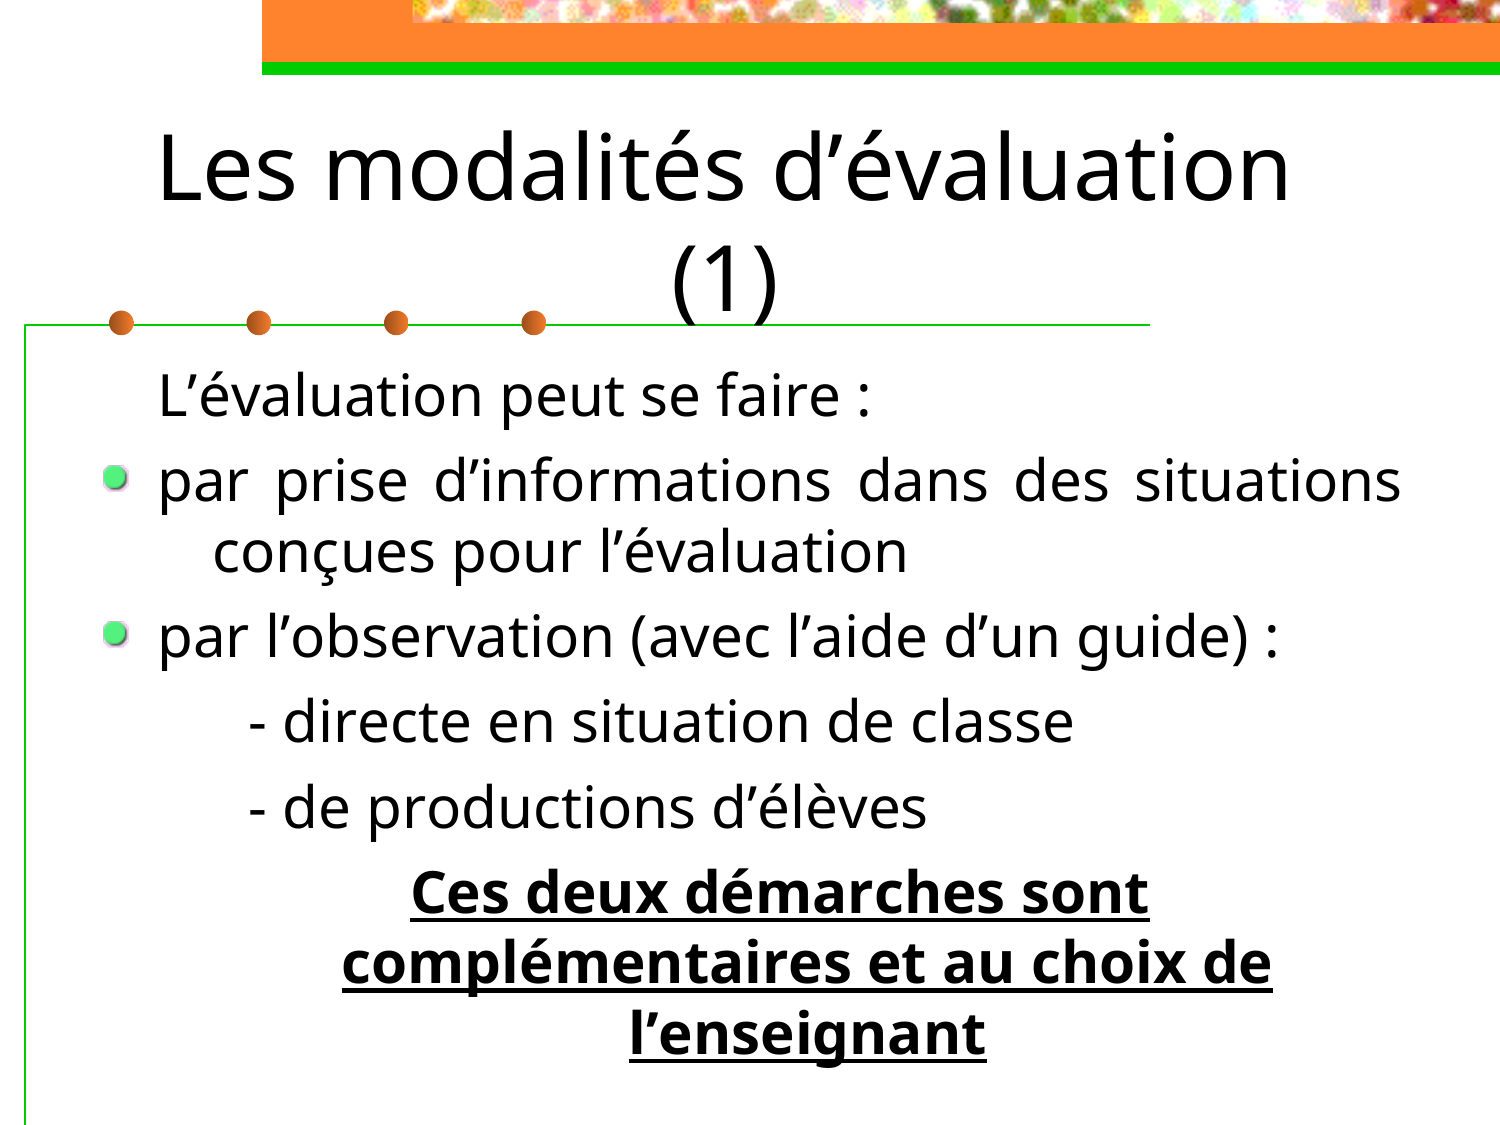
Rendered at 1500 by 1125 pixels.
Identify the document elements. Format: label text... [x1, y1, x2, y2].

list L’évaluation peut se faire : par prise d’informations dans des situations conçues pour l’évaluation par l’observation (avec l’aide d’un guide) : - directe en situation de classe - de productions d’élèves Ces deux démarches sont complémentaires et au choix de l’enseignant [87, 350, 1418, 1026]
title Les modalités d’évaluation (1) [87, 99, 1363, 288]
picture [412, 0, 1500, 23]
